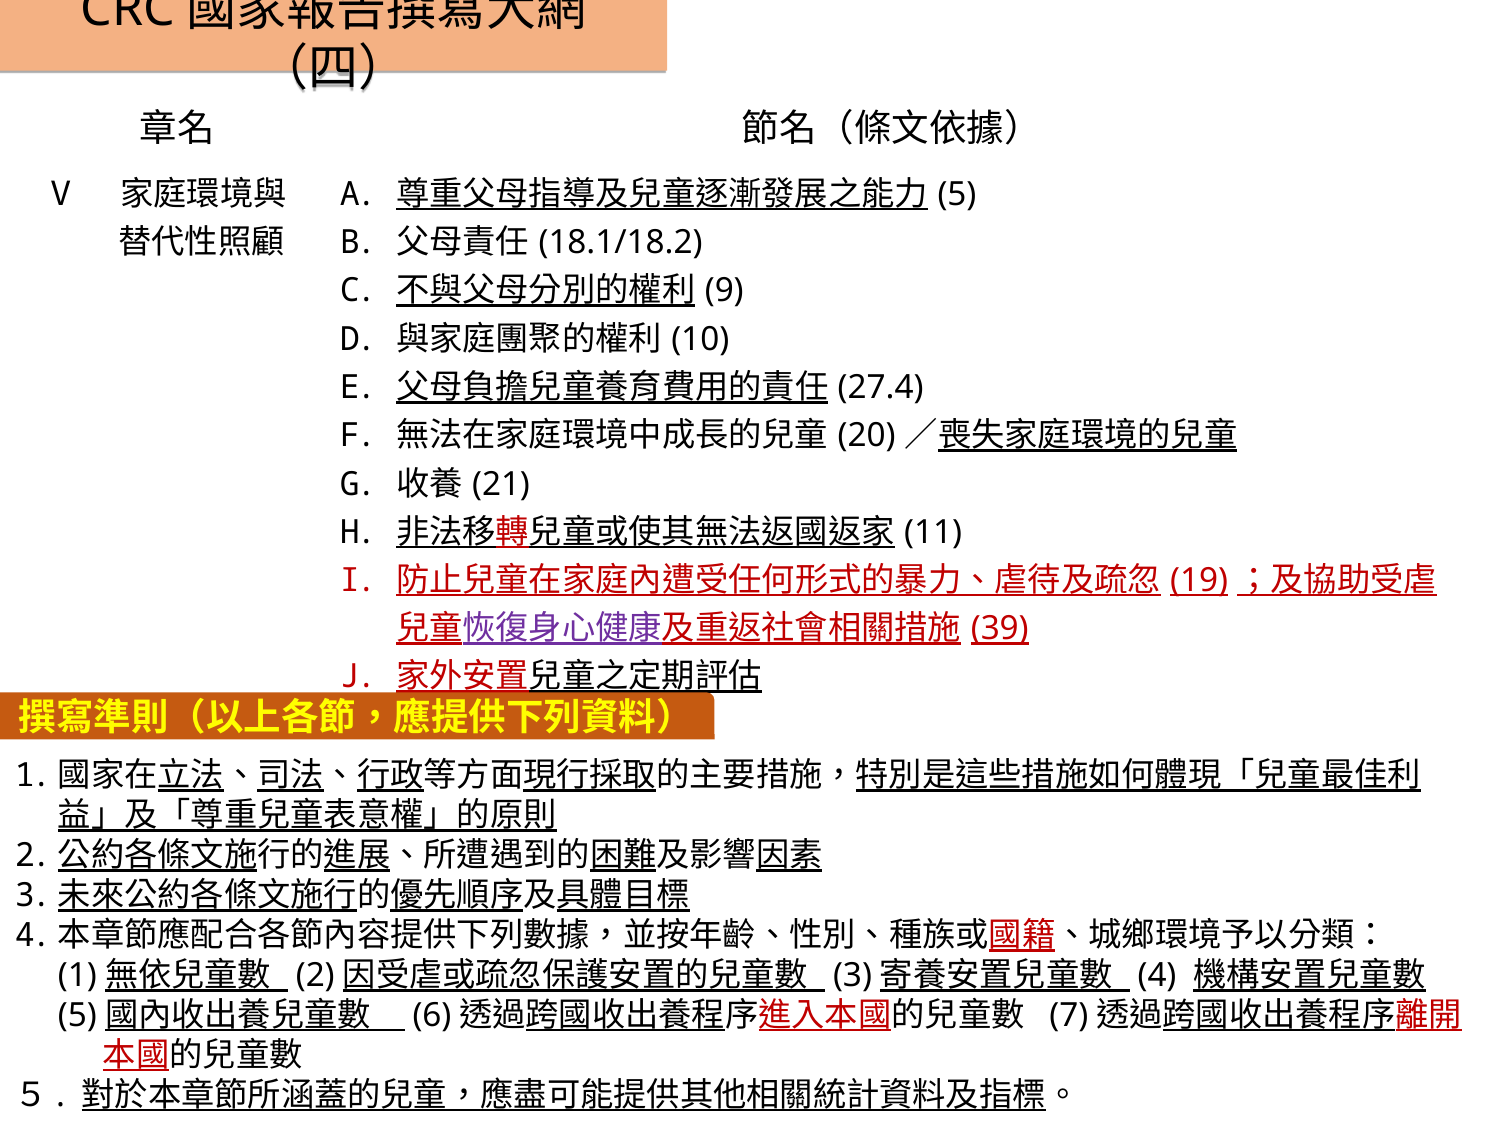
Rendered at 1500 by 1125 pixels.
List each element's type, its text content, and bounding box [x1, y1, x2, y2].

text_box CRC國家報告撰寫大網（四） [194, 0, 228, 23]
table_cell Ⅴ 家庭環境與替代性照顧 [29, 159, 325, 692]
table_header 章名 [29, 90, 325, 159]
table_header 節名（條文依據） [325, 90, 1459, 159]
text_box 撰寫準則（以上各節，應提供下列資料） [0, 692, 715, 740]
table_cell 尊重父母指導及兒童逐漸發展之能力(5) 父母責任(18.1/18.2) 不與父母分別的權利(9) 與家庭團聚的權利(10) 父母負擔兒童養育費用的責任(27.4) 無法在家庭環境中成長的兒童(20)／喪失家庭環境的兒童 收養(21) 非法移轉兒童或使其無法返國返家(11) 防止兒童在家庭內遭受任何形式的暴力、虐待及疏忽(19)；及協助受虐兒童恢復身心健康及重返社會相關措施(39) 家外安置兒童之定期評估 [325, 159, 1459, 705]
text_box 國家在立法、司法、行政等方面現行採取的主要措施，特別是這些措施如何體現「兒童最佳利益」及「尊重兒童表意權」的原則 公約各條文施行的進展、所遭遇到的困難及影響因素 未來公約各條文施行的優先順序及具體目標 本章節應配合各節內容提供下列數據，並按年齡、性別、種族或國籍、城鄉環境予以分類： (1)無依兒童數 (2)因受虐或疏忽保護安置的兒童數 (3)寄養安置兒童數 (4) 機構安置兒童數 (5)國內收出養兒童數 (6)透過跨國收出養程序進入本國的兒童數 (7)透過跨國收出養程序離開本國的兒童數 ５. 對於本章節所涵蓋的兒童，應盡可能提供其他相關統計資料及指標。 [0, 746, 1500, 1121]
text_box CRC國家報告撰寫大網（四） [0, 0, 668, 71]
